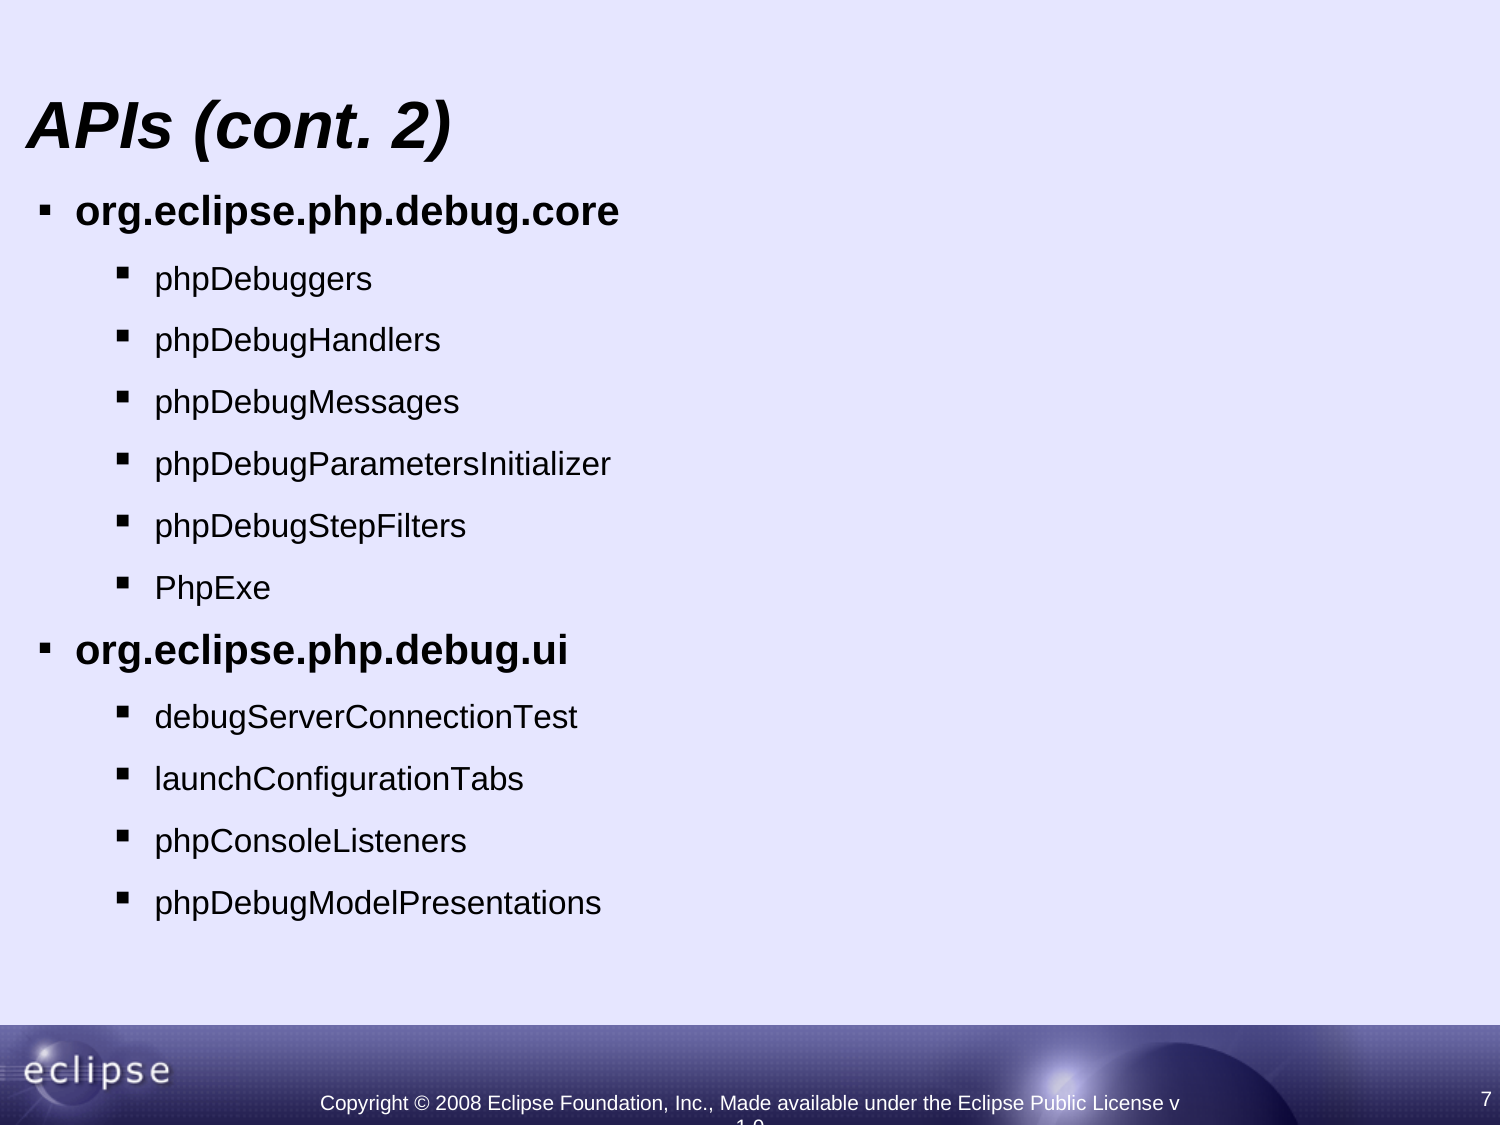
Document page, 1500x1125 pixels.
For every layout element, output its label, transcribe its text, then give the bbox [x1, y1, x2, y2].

picture [0, 1025, 1500, 1125]
title APIs (cont. 2) [26, 84, 1474, 172]
list org.eclipse.php.debug.core phpDebuggers phpDebugHandlers phpDebugMessages phpDebugParametersInitializer phpDebugStepFilters PhpExe org.eclipse.php.debug.ui debugServerConnectionTest launchConfigurationTabs phpConsoleListeners phpDebugModelPresentations [37, 187, 1463, 1021]
